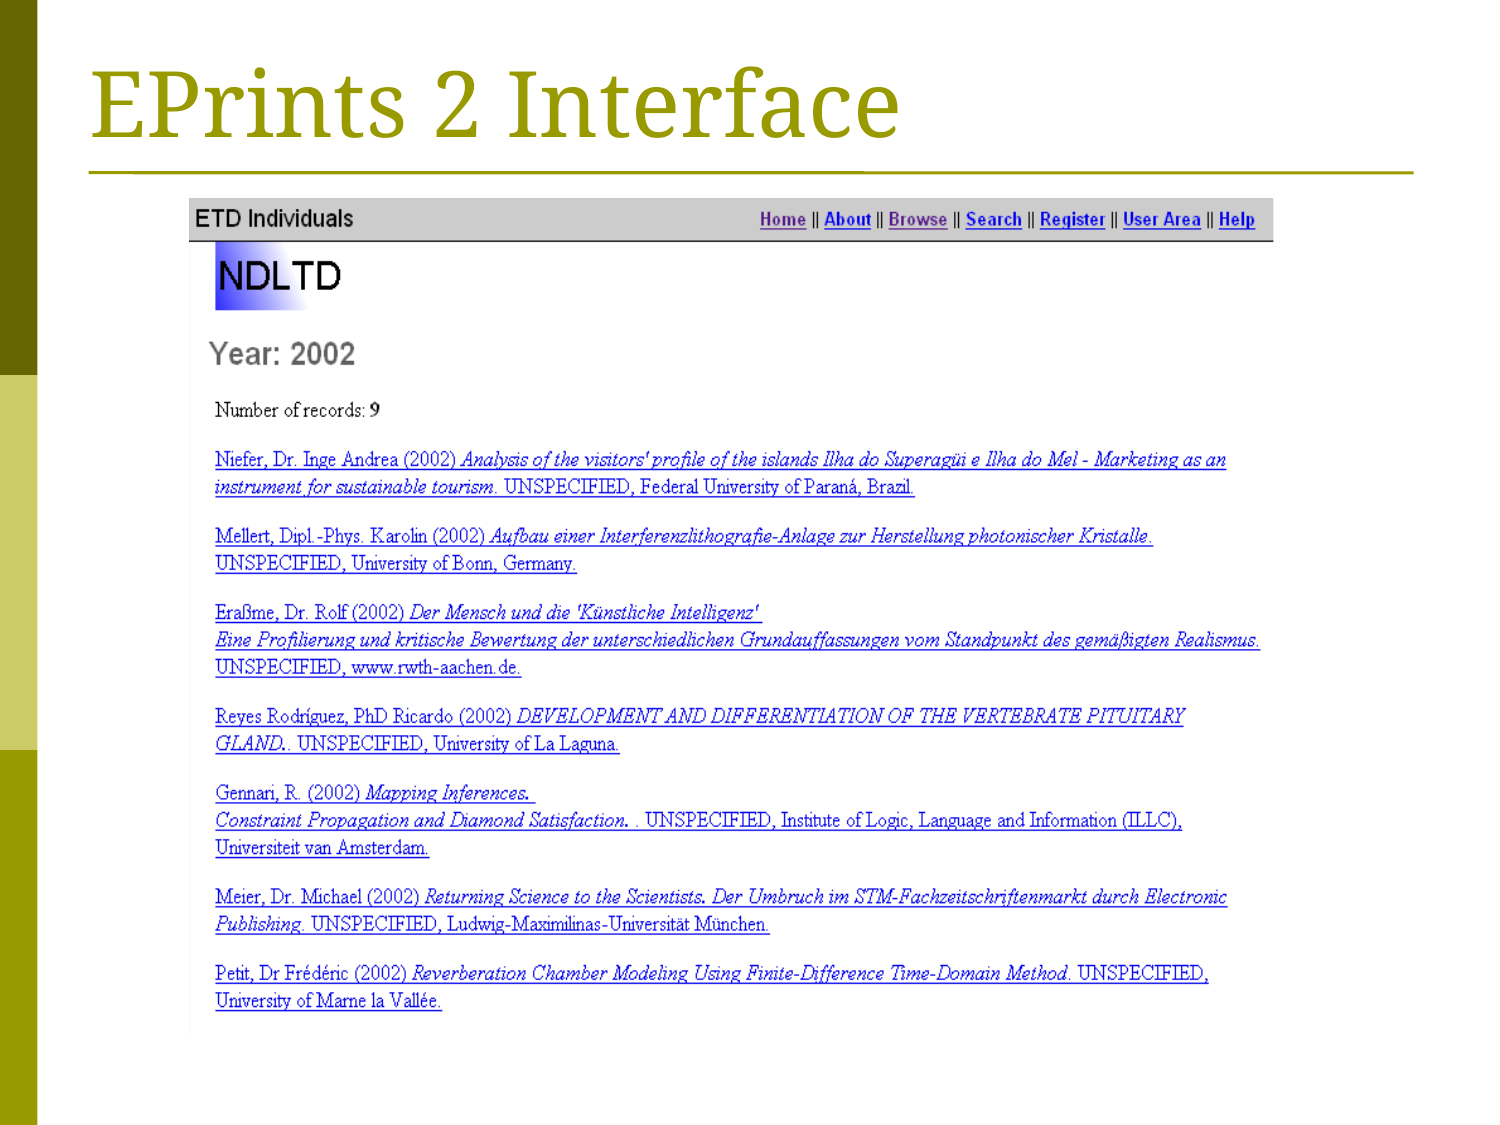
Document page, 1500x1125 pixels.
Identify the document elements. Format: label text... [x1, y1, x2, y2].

picture [189, 198, 1274, 1036]
title EPrints 2 Interface [75, 45, 1425, 173]
